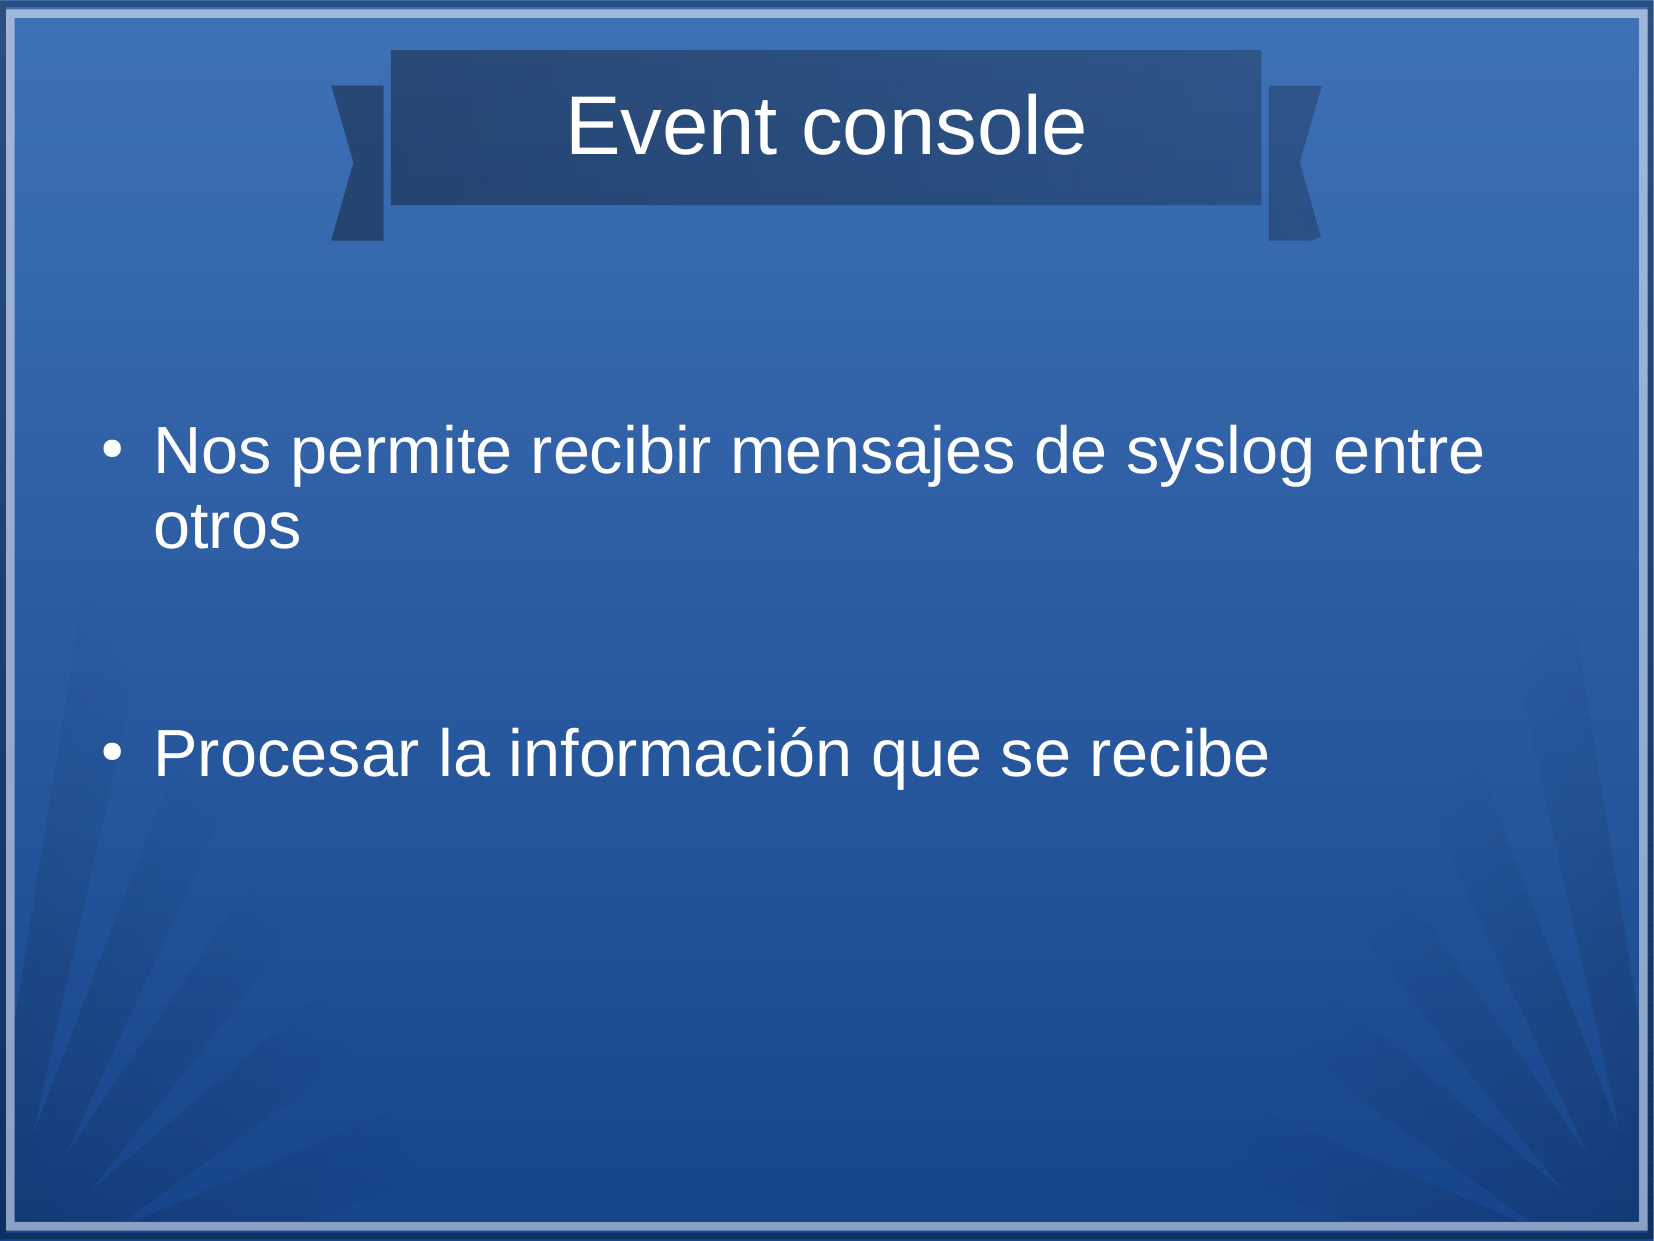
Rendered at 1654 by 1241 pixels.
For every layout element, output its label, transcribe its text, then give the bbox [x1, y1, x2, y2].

list Nos permite recibir mensajes de syslog entre otros Procesar la información que se recibe [82, 299, 1571, 1241]
title Event console [389, 47, 1264, 205]
